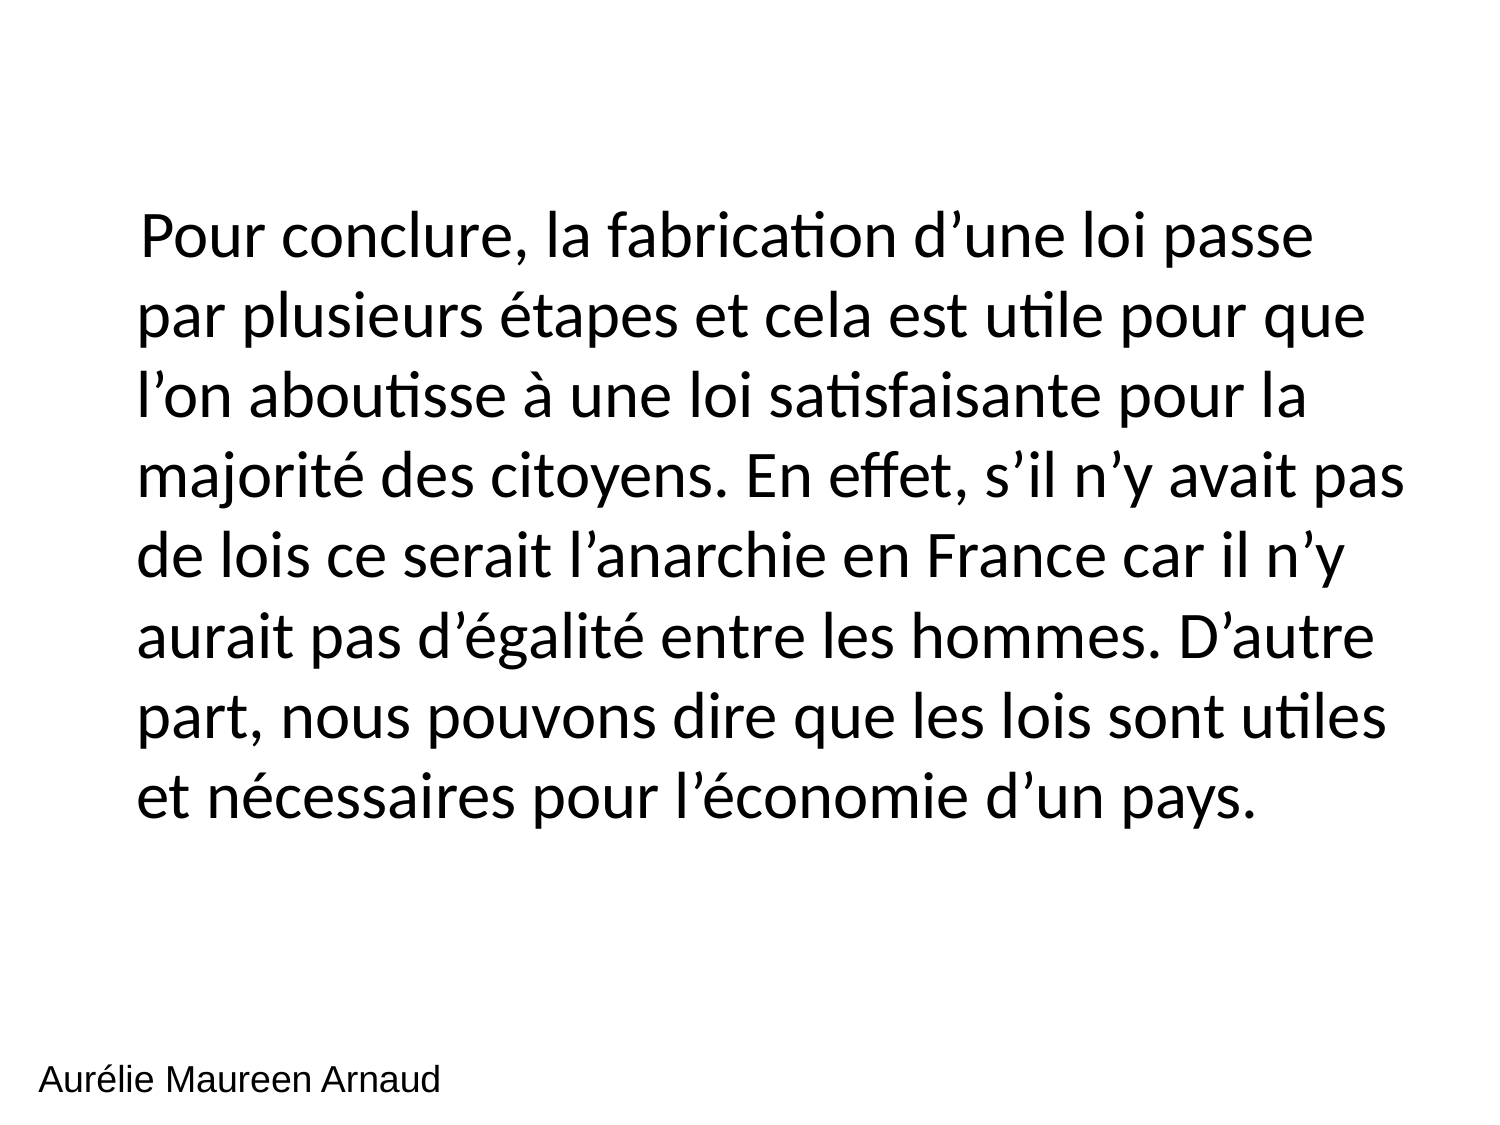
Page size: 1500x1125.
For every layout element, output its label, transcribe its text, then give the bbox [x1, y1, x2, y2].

list Pour conclure, la fabrication d’une loi passe par plusieurs étapes et cela est utile pour que l’on aboutisse à une loi satisfaisante pour la majorité des citoyens. En effet, s’il n’y avait pas de lois ce serait l’anarchie en France car il n’y aurait pas d’égalité entre les hommes. D’autre part, nous pouvons dire que les lois sont utiles et nécessaires pour l’économie d’un pays. [64, 90, 1425, 1005]
text_box Aurélie Maureen Arnaud [23, 1051, 697, 1108]
